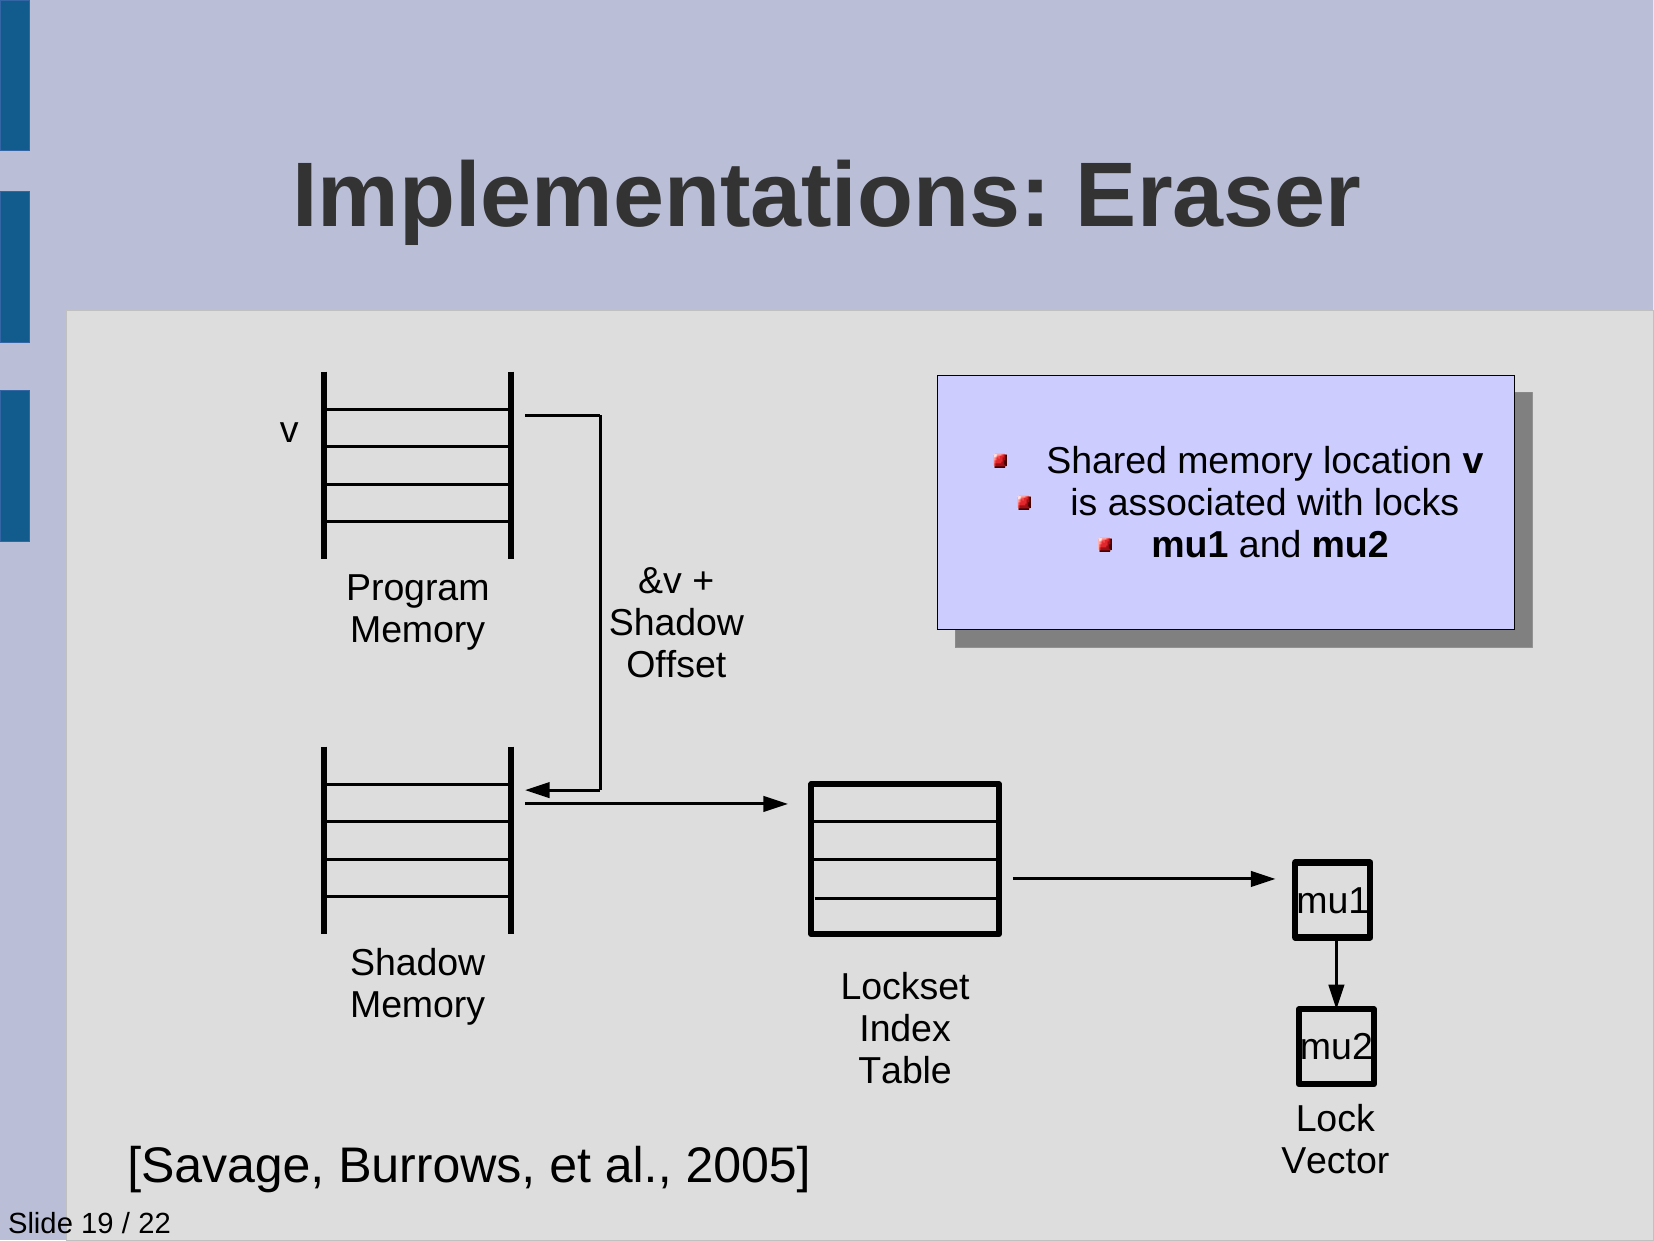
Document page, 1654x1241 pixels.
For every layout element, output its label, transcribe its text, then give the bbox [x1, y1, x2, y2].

picture [993, 453, 1007, 468]
picture [1098, 537, 1112, 552]
text_box mu2 [1298, 1009, 1374, 1085]
text_box Shared memory location v is associated with locks mu1 and mu2 [937, 375, 1515, 630]
picture [1017, 495, 1031, 510]
text_box mu1 [1295, 862, 1371, 938]
